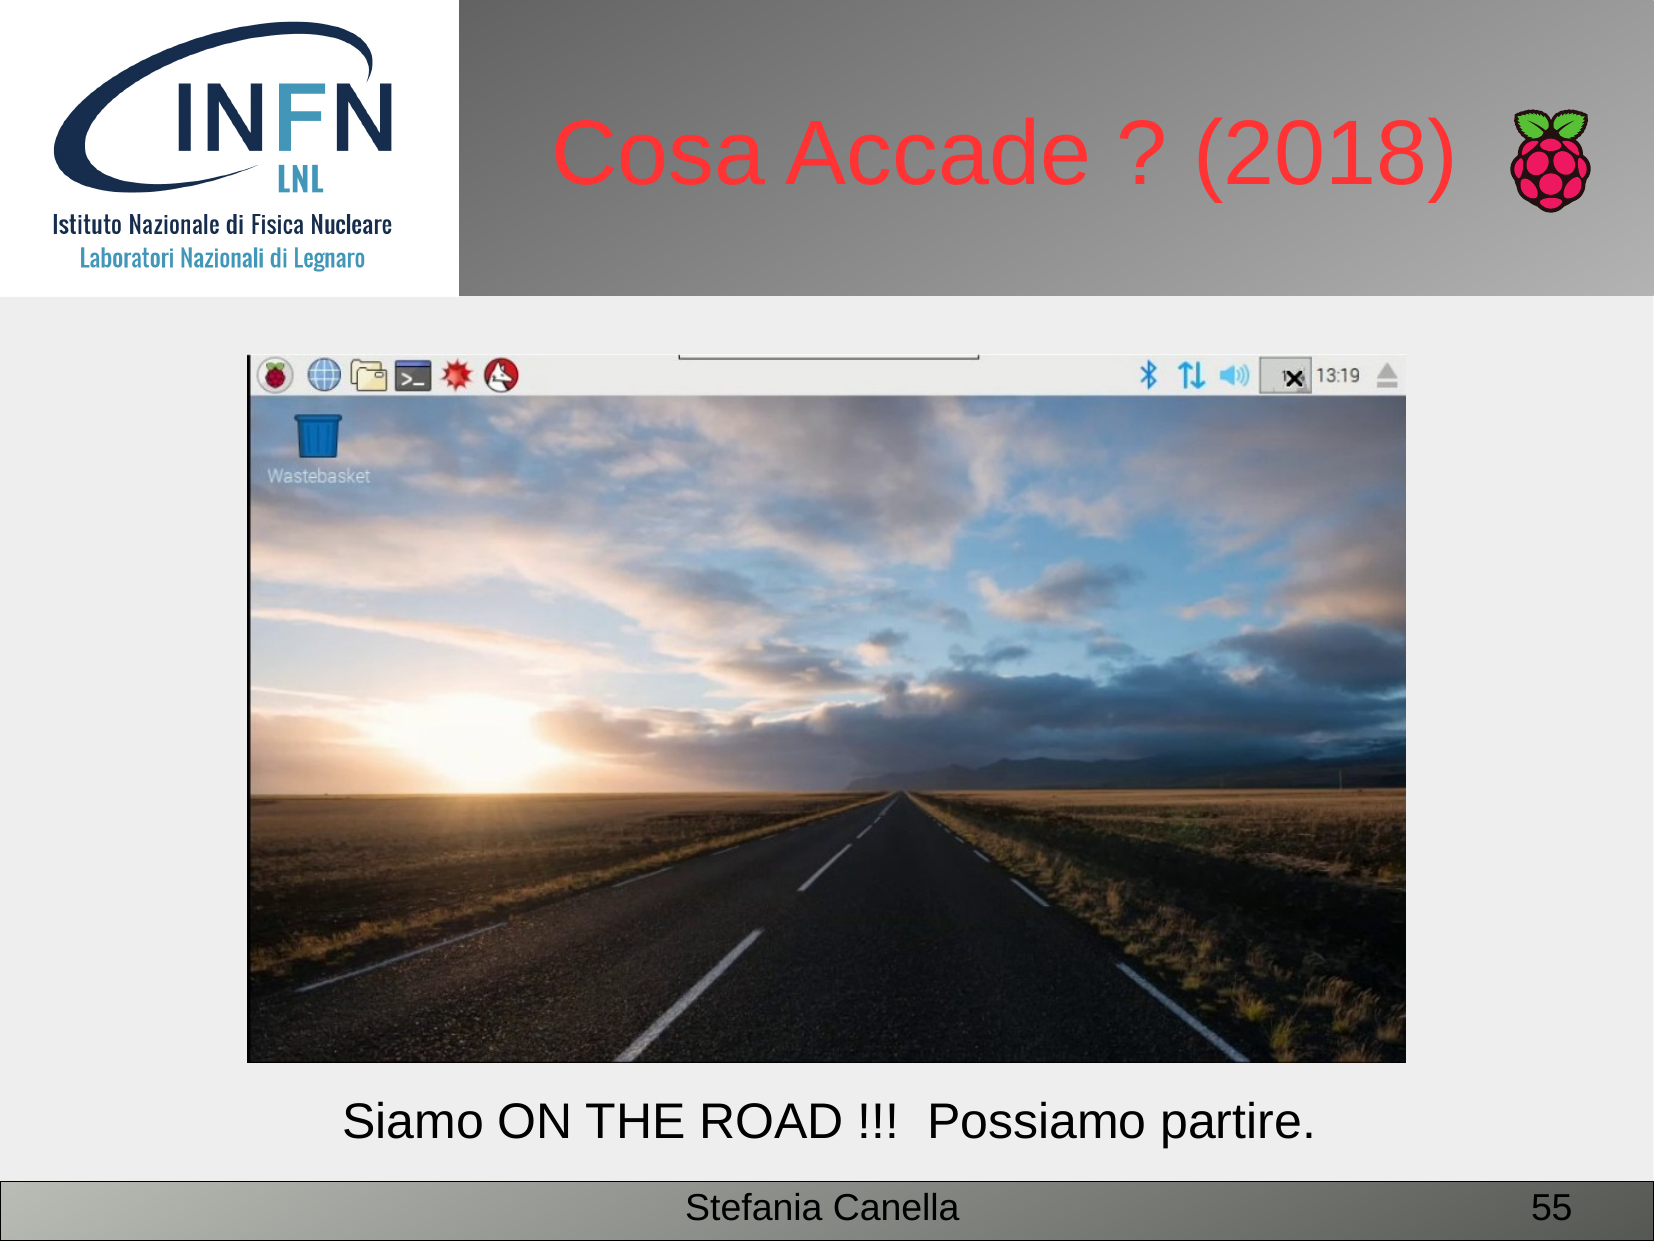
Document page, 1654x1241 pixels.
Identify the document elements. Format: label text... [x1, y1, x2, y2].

title Cosa Accade ? (2018) [459, 49, 1571, 257]
text_box 34 [1516, 1178, 1654, 1241]
text_box Stefania Canella [670, 1178, 984, 1241]
text_box Siamo ON THE ROAD !!! Possiamo partire. [283, 1065, 1371, 1177]
picture [0, 0, 459, 297]
picture [247, 354, 1406, 1063]
text_box [984, 1181, 1516, 1241]
text_box [459, 0, 1654, 296]
text_box [0, 1181, 670, 1241]
